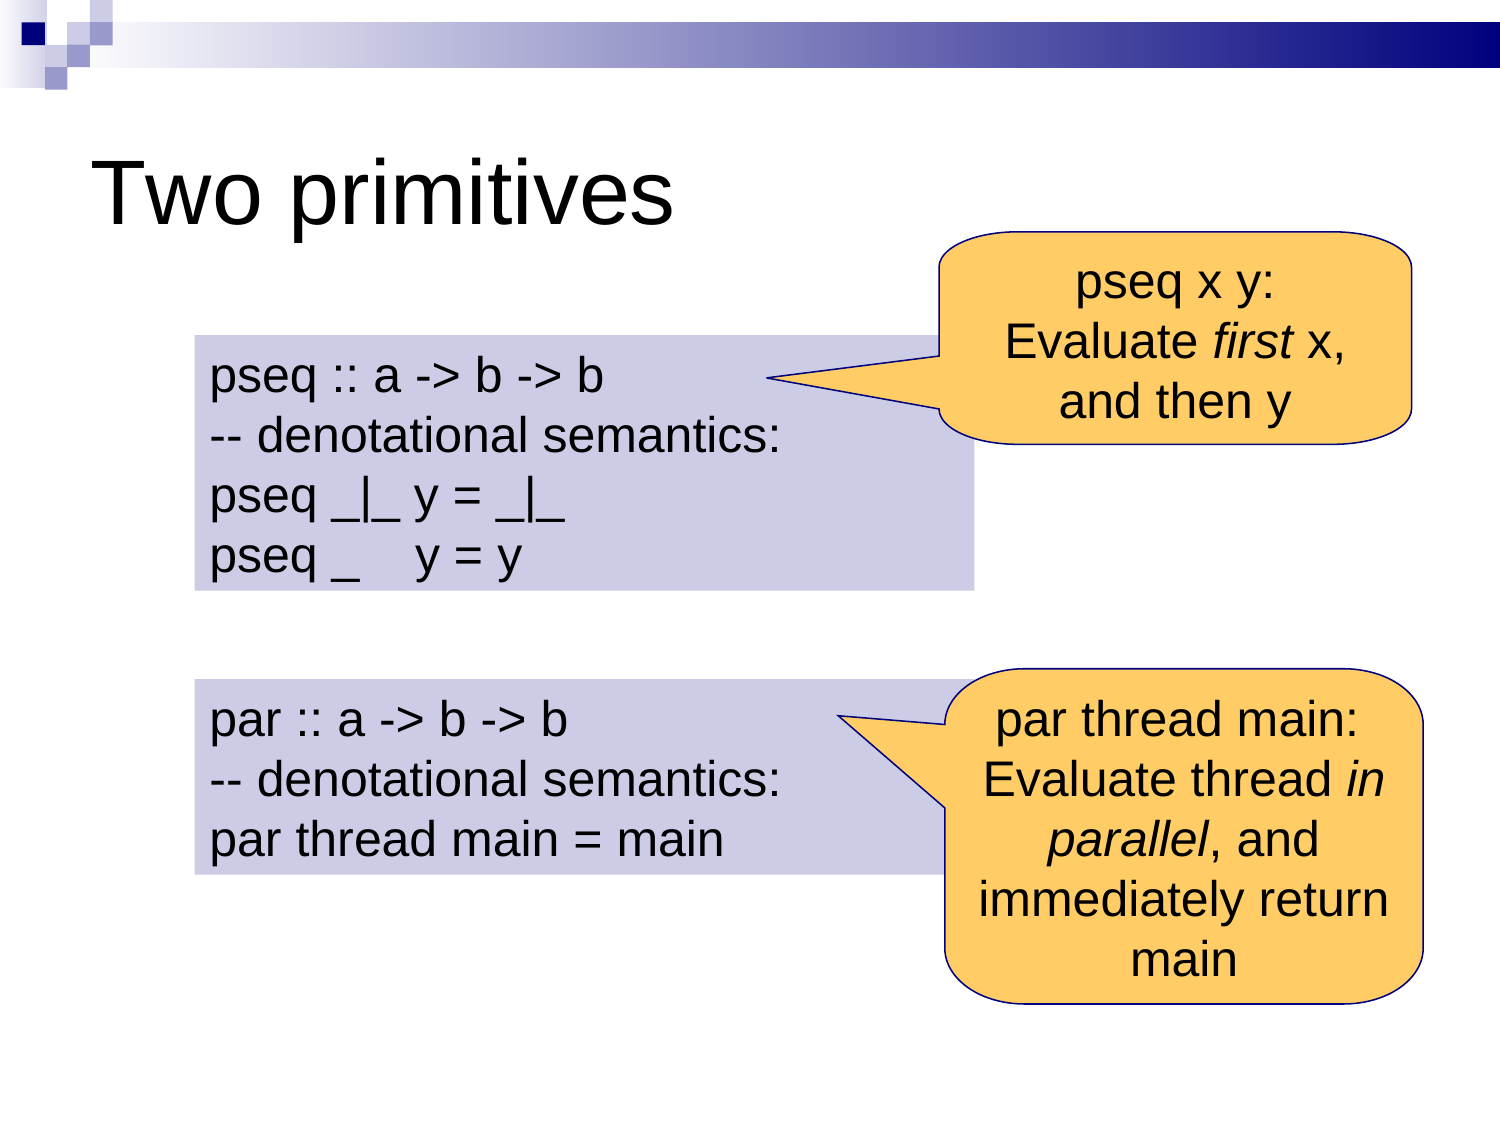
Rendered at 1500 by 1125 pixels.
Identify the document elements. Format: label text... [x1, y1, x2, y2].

text_box par thread main: Evaluate thread in parallel, and immediately return main [838, 668, 1424, 1004]
text_box pseq :: a -> b -> b -- denotational semantics: pseq _|_ y = _|_ pseq _ y = y [194, 335, 975, 591]
text_box pseq x y: Evaluate first x, and then y [766, 231, 1412, 445]
title Two primitives [75, 75, 1426, 301]
text_box par :: a -> b -> b -- denotational semantics: par thread main = main [194, 679, 975, 875]
